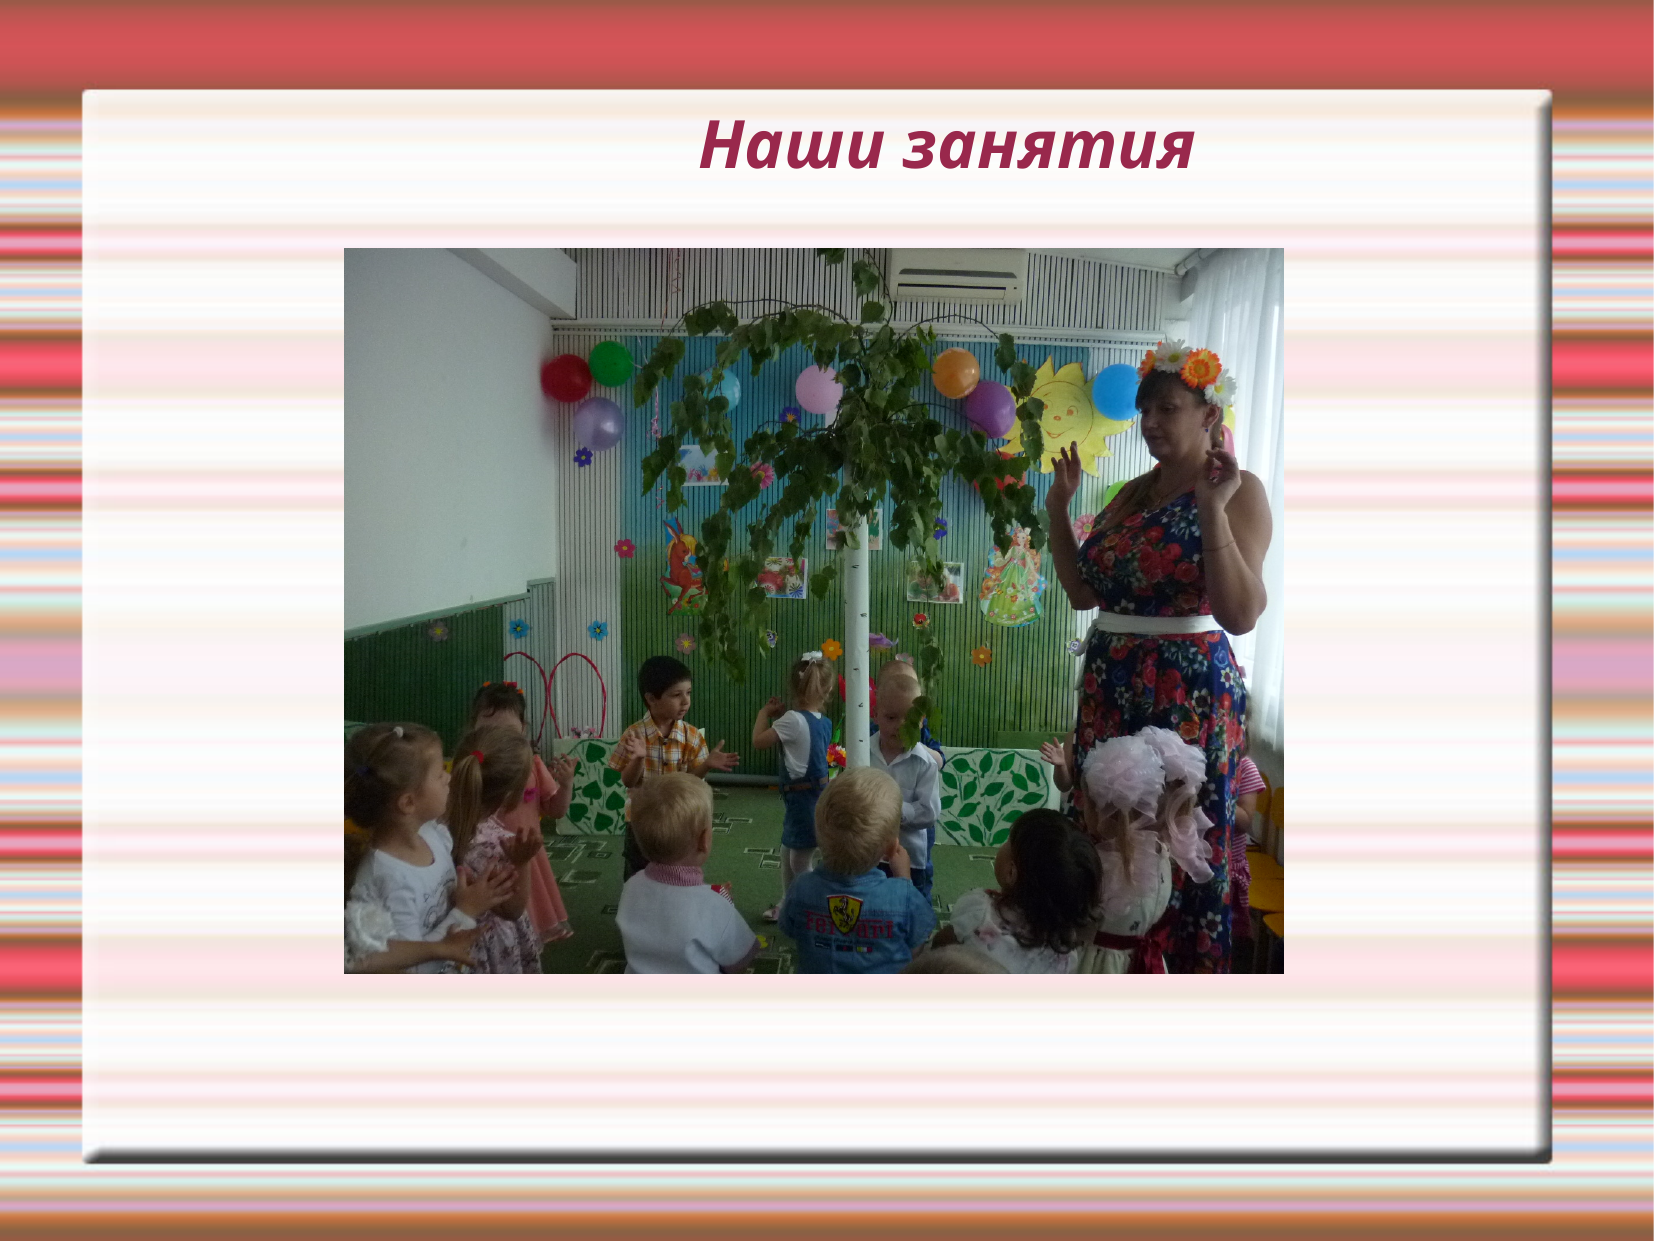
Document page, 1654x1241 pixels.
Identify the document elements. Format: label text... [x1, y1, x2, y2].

picture [344, 248, 1284, 974]
title Наши занятия [241, 70, 1654, 213]
